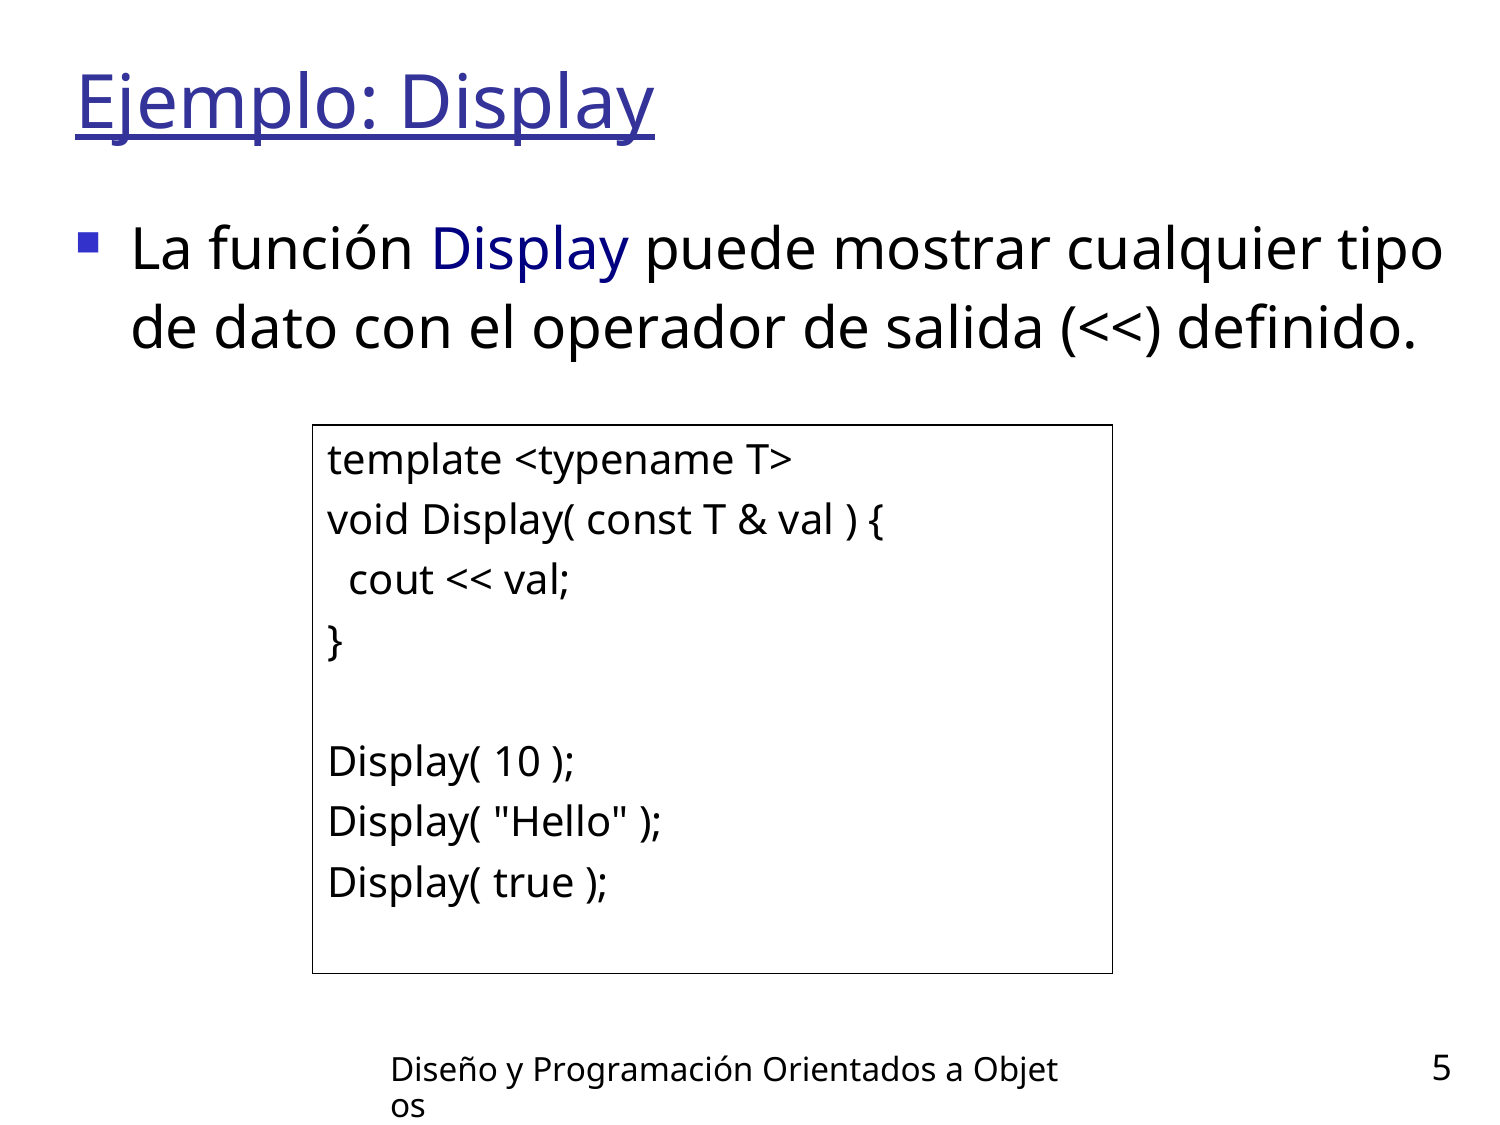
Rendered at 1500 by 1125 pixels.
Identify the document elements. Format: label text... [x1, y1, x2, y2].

list La función Display puede mostrar cualquier tipo de dato con el operador de salida (<<) definido. [75, 207, 1462, 1013]
text_box template <typename T> void Display( const T & val ) { cout << val; } Display( 10 ); Display( "Hello" ); Display( true ); [312, 425, 1113, 974]
title Ejemplo: Display [75, 18, 1466, 181]
